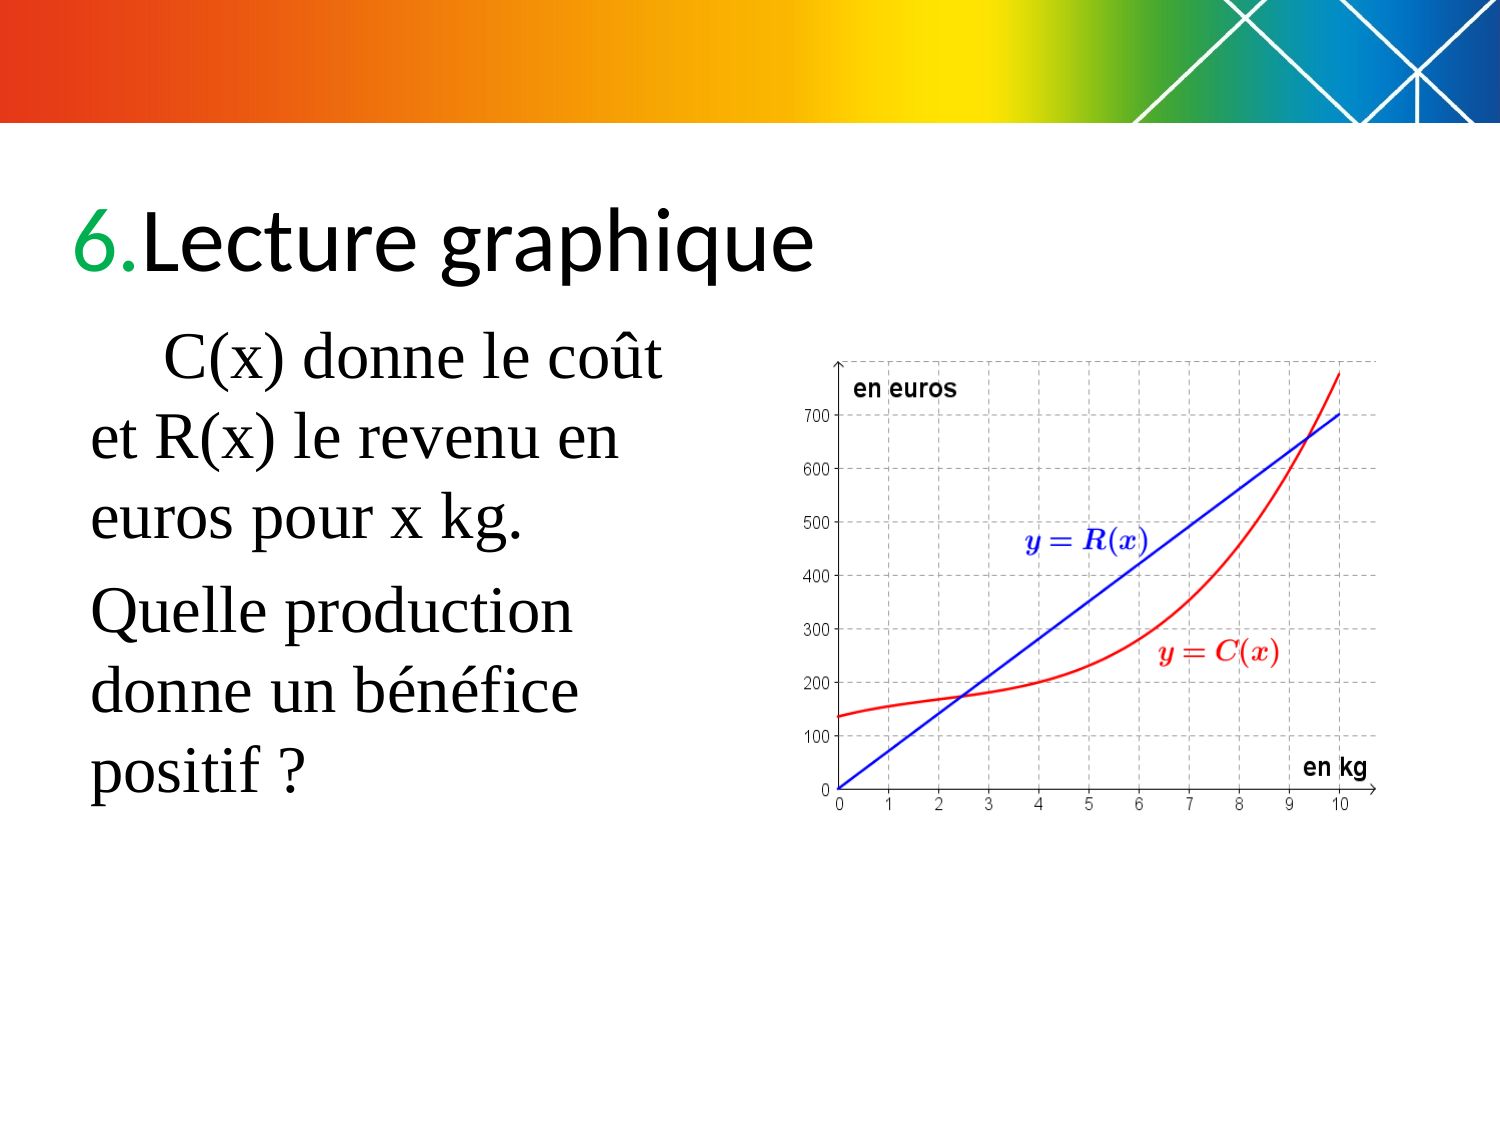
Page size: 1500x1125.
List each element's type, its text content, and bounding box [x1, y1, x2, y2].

title 6.Lecture graphique [56, 164, 1407, 305]
picture [797, 361, 1376, 823]
list C(x) donne le coût et R(x) le revenu en euros pour x kg. Quelle production donne un bénéfice positif ? [75, 304, 727, 973]
picture [0, 0, 1358, 123]
picture [1340, 0, 1500, 123]
